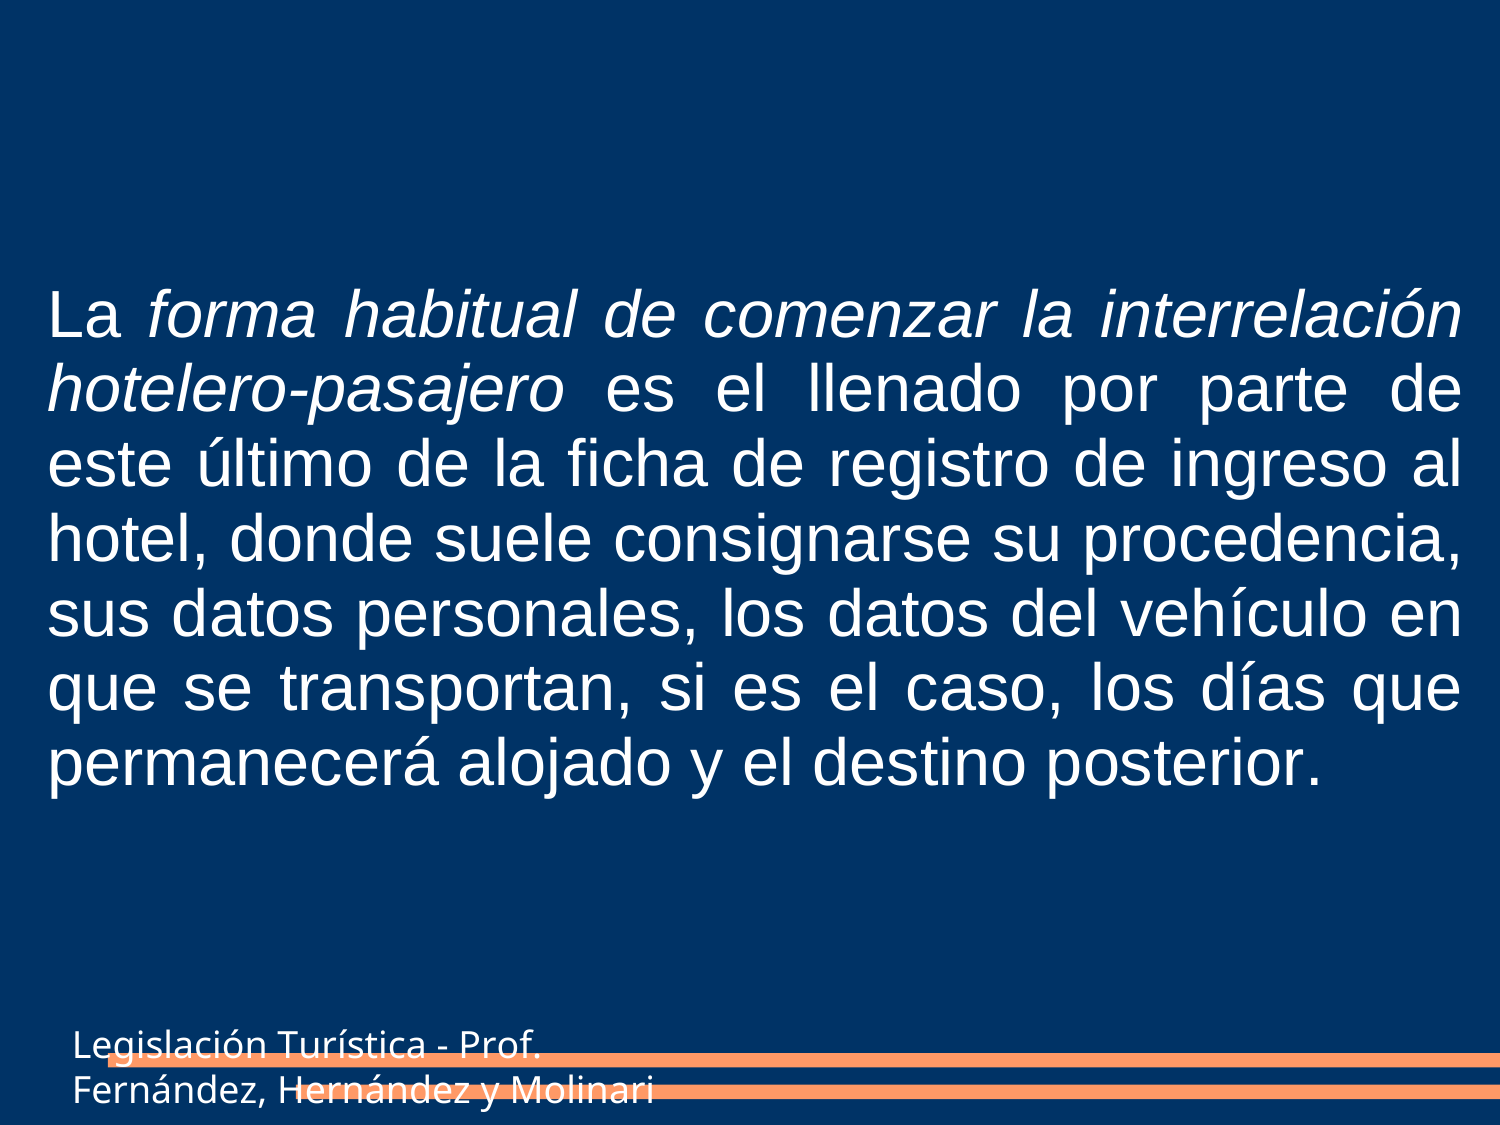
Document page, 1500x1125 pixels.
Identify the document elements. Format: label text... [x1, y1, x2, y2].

footer Legislación Turística - Prof. Fernández, Hernández y Molinari [57, 1018, 756, 1063]
subtitle La forma habitual de comenzar la interrelación hotelero-pasajero es el llenado por parte de este último de la ficha de registro de ingreso al hotel, donde suele consignarse su procedencia, sus datos personales, los datos del vehículo en que se transportan, si es el caso, los días que permanecerá alojado y el destino posterior. [47, 59, 1465, 1018]
